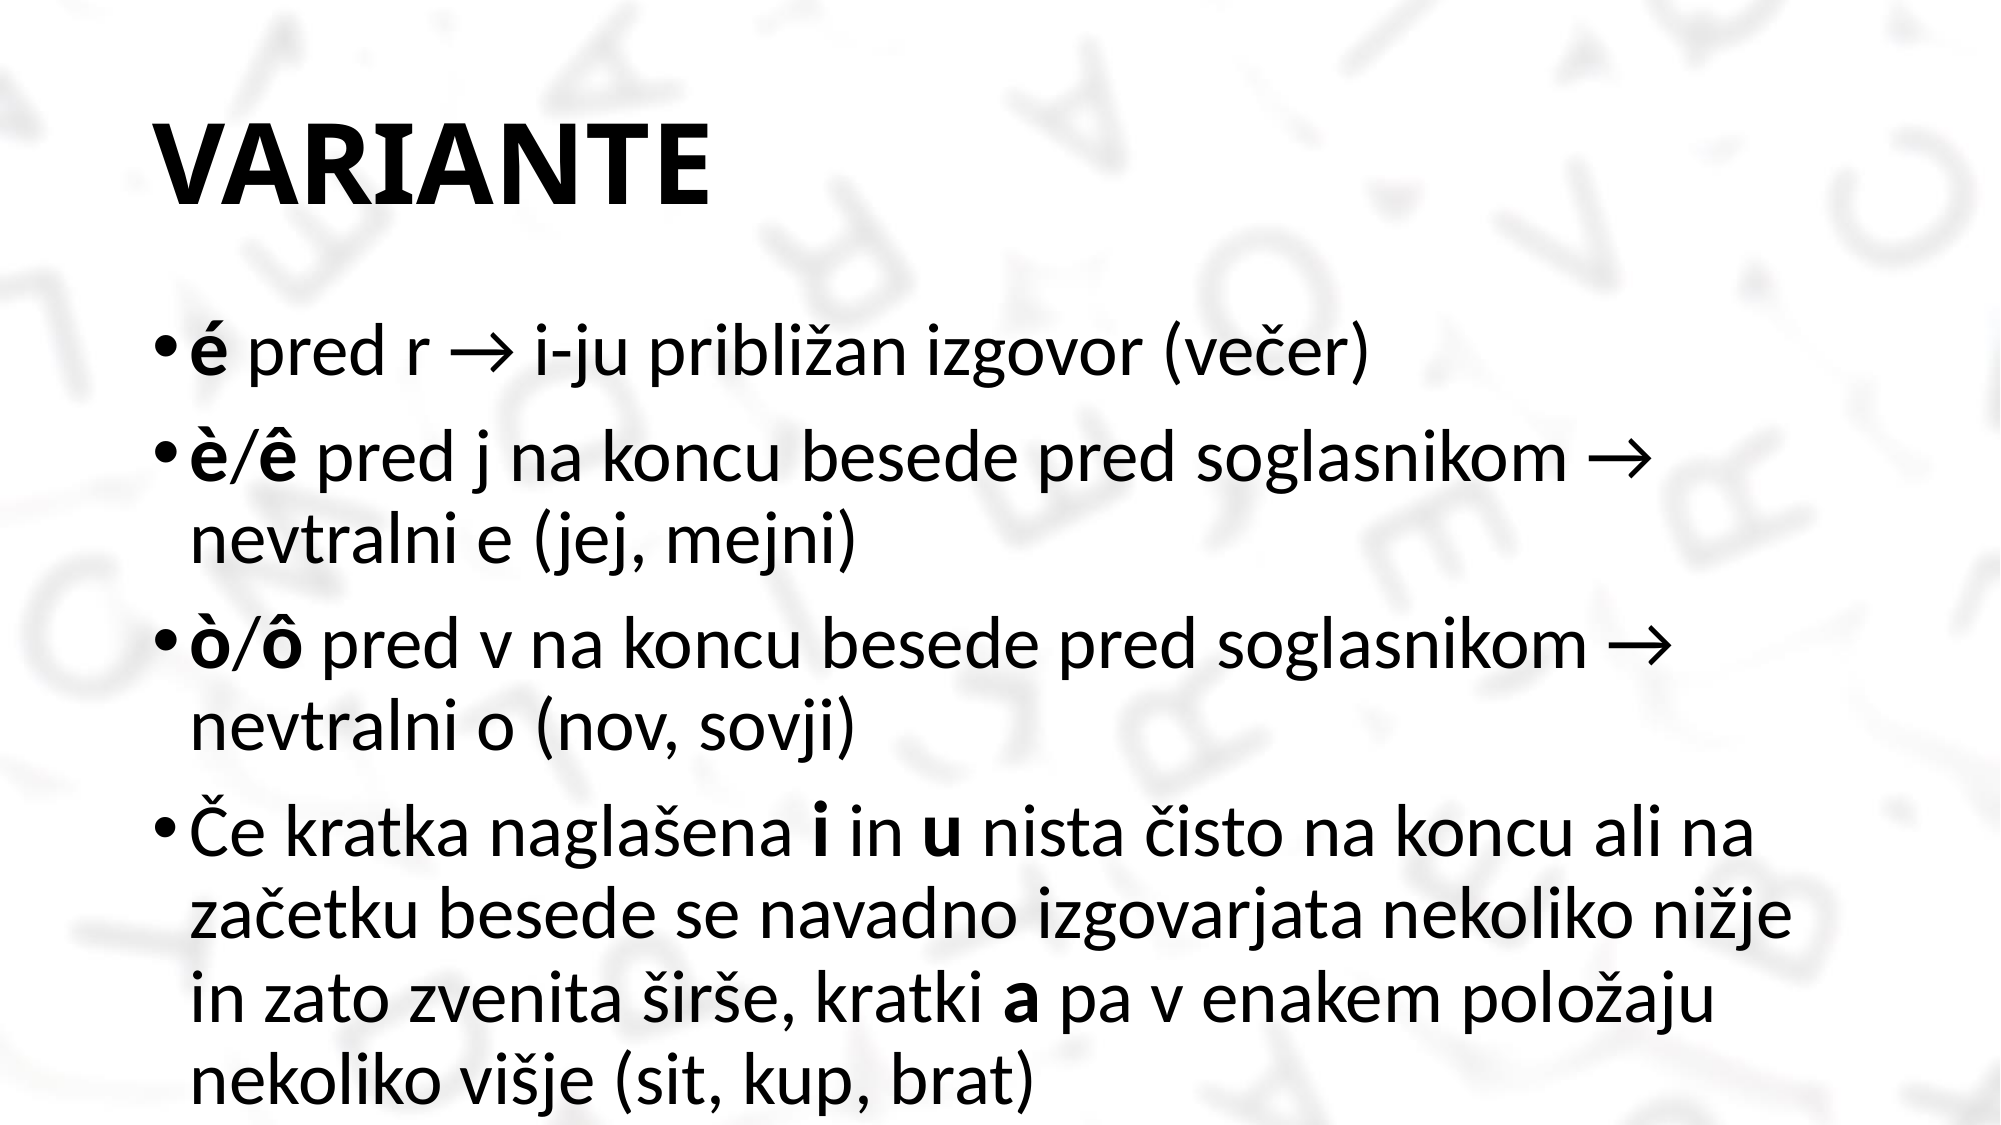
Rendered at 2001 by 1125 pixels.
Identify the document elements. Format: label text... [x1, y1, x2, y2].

list é pred r → i-ju približan izgovor (večer) è/ê pred j na koncu besede pred soglasnikom → nevtralni e (jej, mejni) ò/ô pred v na koncu besede pred soglasnikom → nevtralni o (nov, sovji) Če kratka naglašena i in u nista čisto na koncu ali na začetku besede se navadno izgovarjata nekoliko nižje in zato zvenita širše, kratki a pa v enakem položaju nekoliko višje (sit, kup, brat) [137, 299, 1863, 1014]
title VARIANTE [137, 59, 1863, 278]
picture [0, 0, 2001, 1125]
